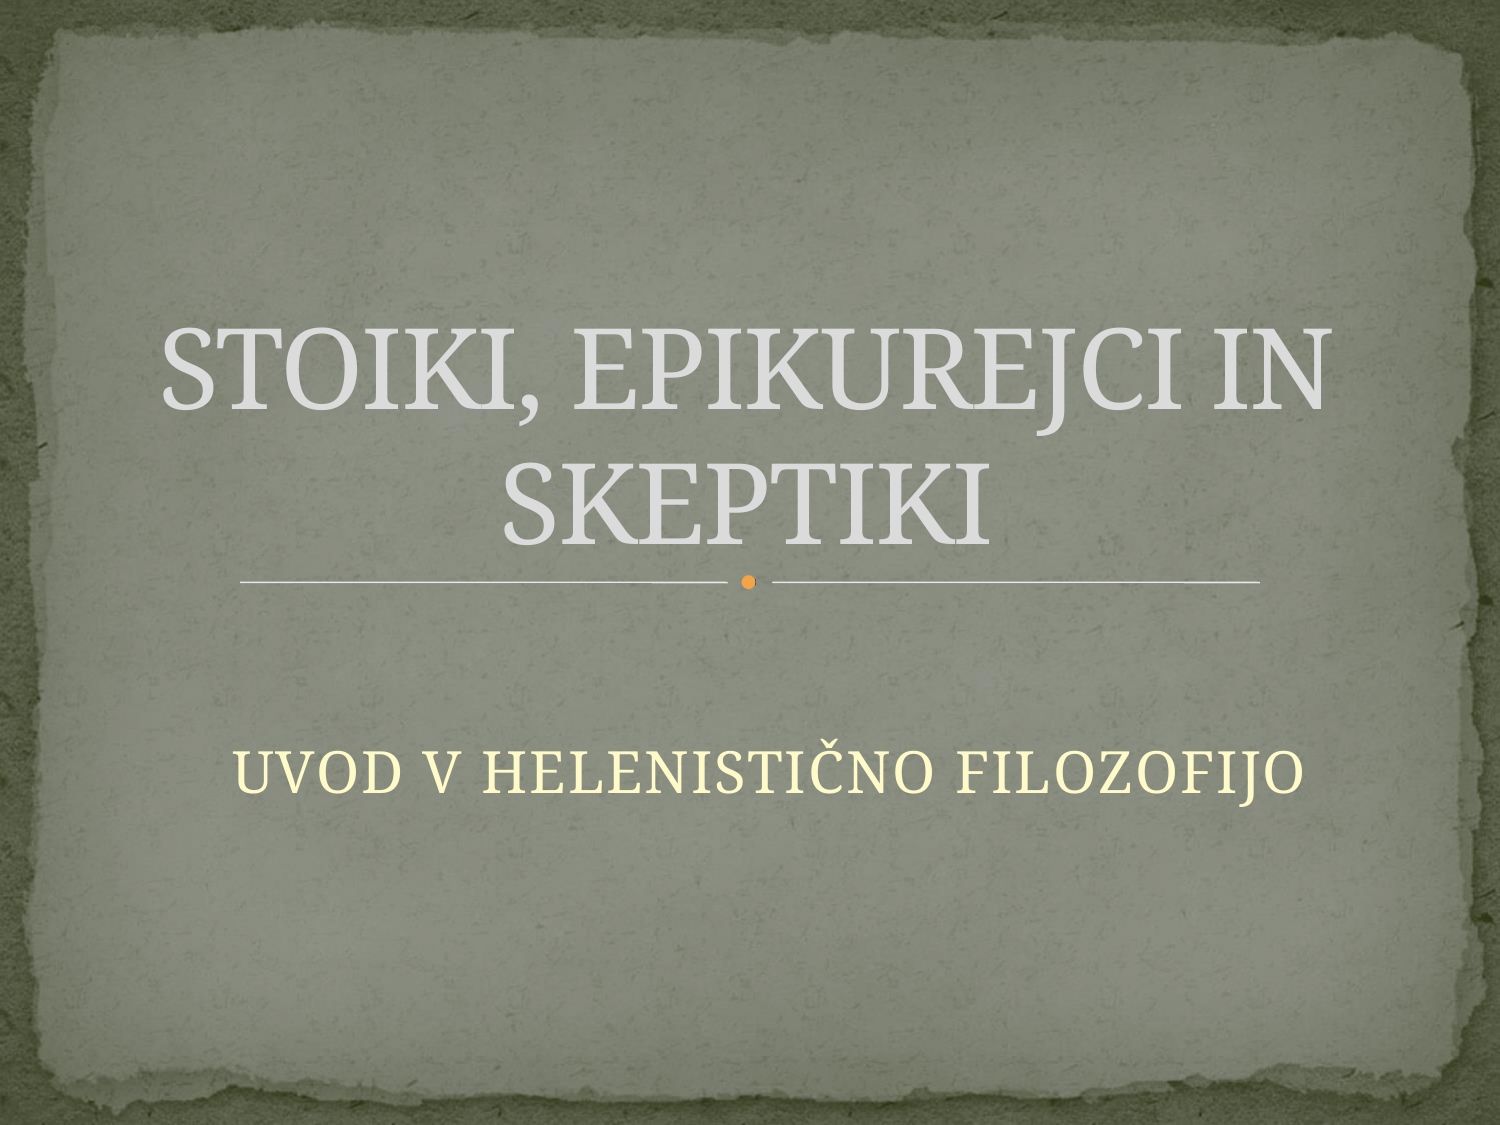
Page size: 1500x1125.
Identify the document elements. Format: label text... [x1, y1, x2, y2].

title STOIKI, EPIKUREJCI IN SKEPTIKI [64, 243, 1428, 575]
subtitle UVOD V HELENISTIČNO FILOZOFIJO [88, 727, 1451, 870]
picture [0, 0, 1500, 1125]
